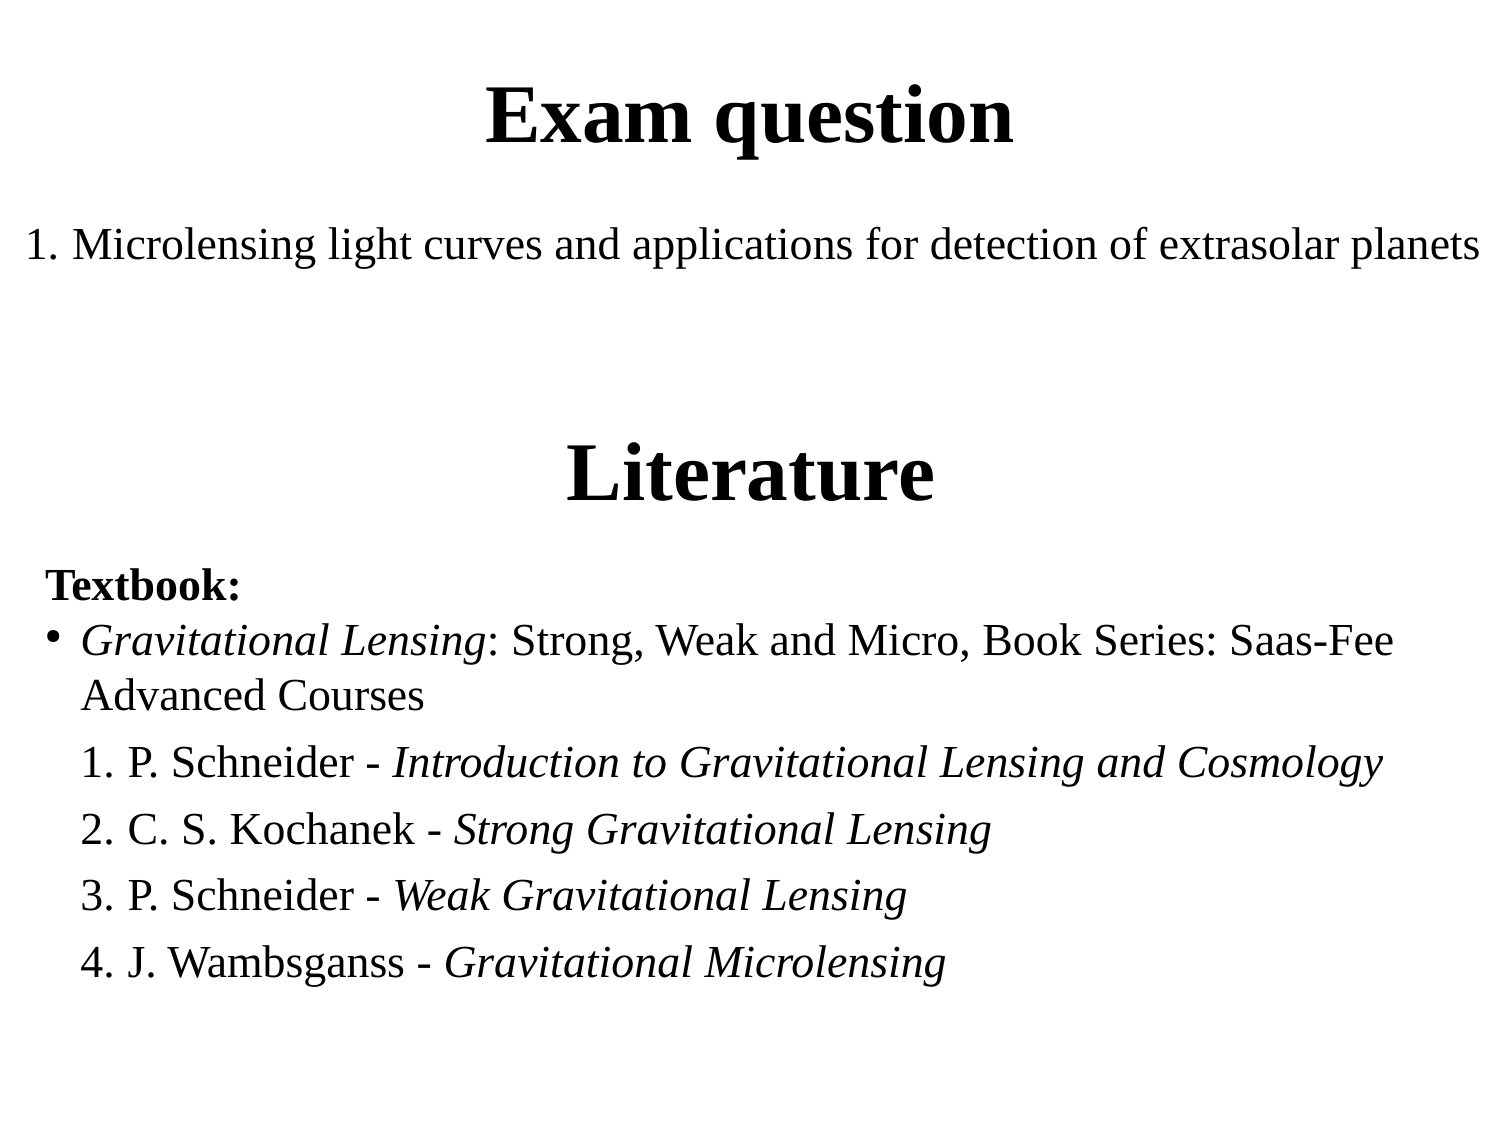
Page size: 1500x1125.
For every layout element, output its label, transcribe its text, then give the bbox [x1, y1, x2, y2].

list Textbook: Gravitational Lensing: Strong, Weak and Micro, Book Series: Saas-Fee Advanced Courses P. Schneider - Introduction to Gravitational Lensing and Cosmology C. S. Kochanek - Strong Gravitational Lensing P. Schneider - Weak Gravitational Lensing J. Wambsganss - Gravitational Microlensing [30, 547, 1471, 1048]
title Exam question [75, 56, 1425, 162]
title Literature [76, 427, 1426, 508]
list Microlensing light curves and applications for detection of extrasolar planets [9, 197, 1497, 294]
